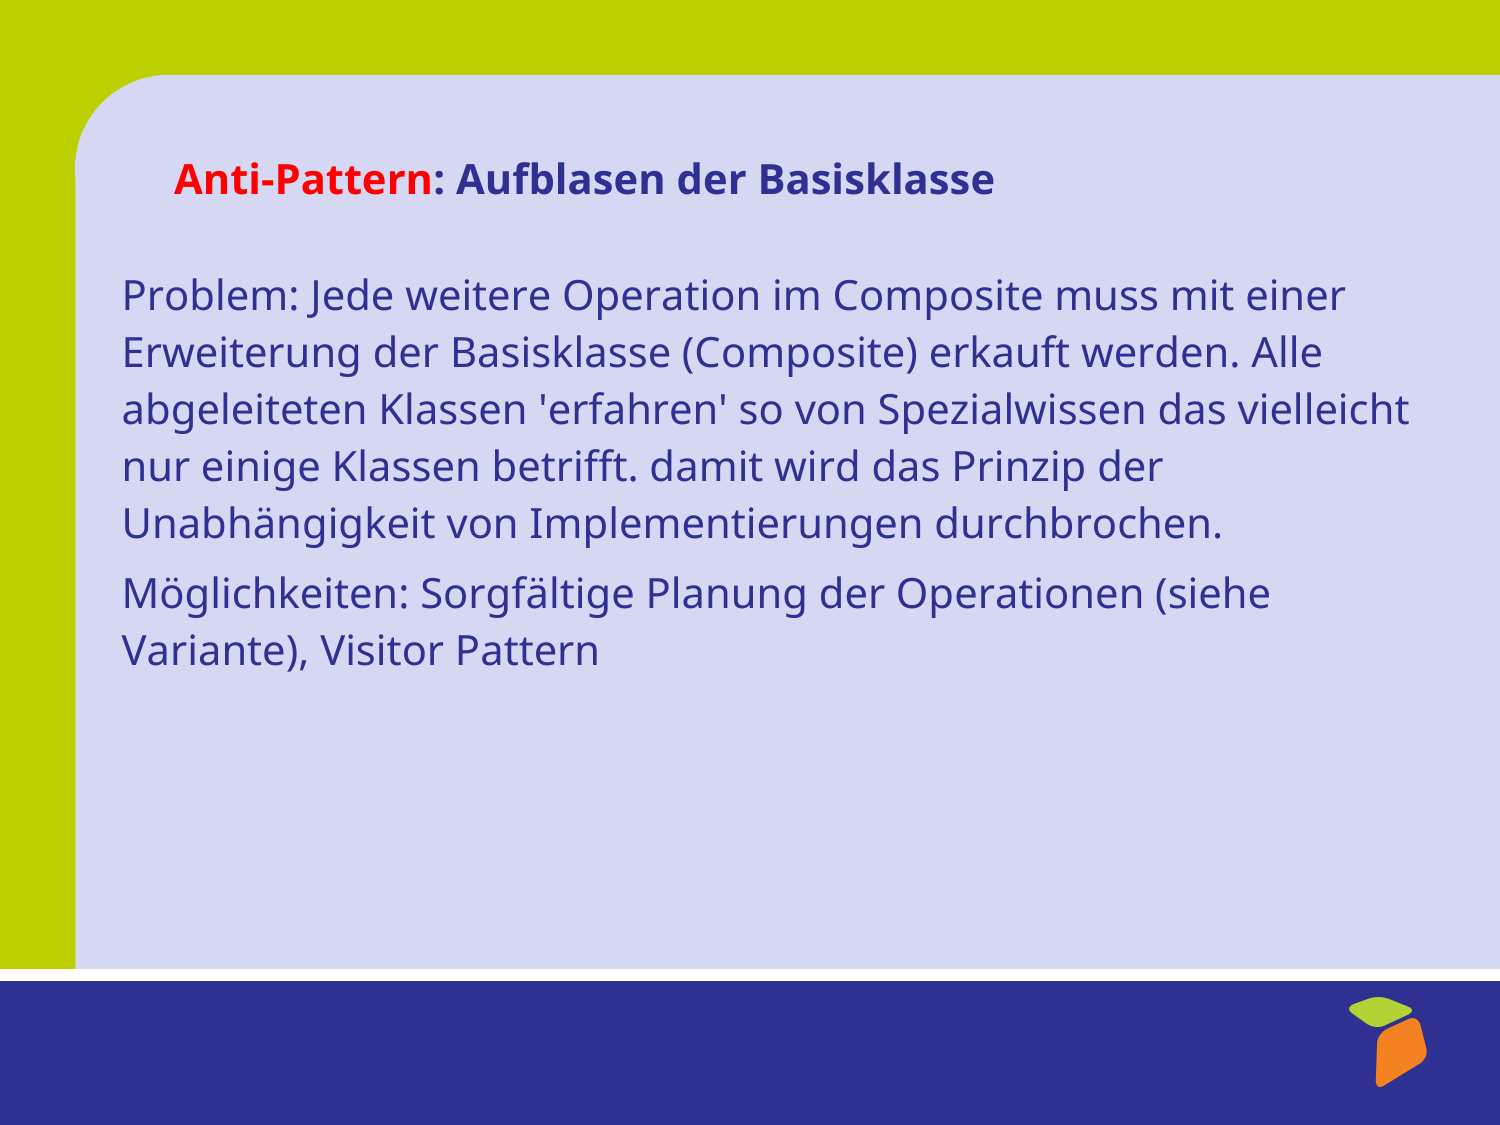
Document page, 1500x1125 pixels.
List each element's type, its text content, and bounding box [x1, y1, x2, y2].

picture [0, 981, 1500, 1125]
title Anti-Pattern: Aufblasen der Basisklasse [174, 118, 1359, 239]
list Problem: Jede weitere Operation im Composite muss mit einer Erweiterung der Basisklasse (Composite) erkauft werden. Alle abgeleiteten Klassen 'erfahren' so von Spezialwissen das vielleicht nur einige Klassen betrifft. damit wird das Prinzip der Unabhängigkeit von Implementierungen durchbrochen. Möglichkeiten: Sorgfältige Planung der Operationen (siehe Variante), Visitor Pattern [121, 265, 1418, 916]
